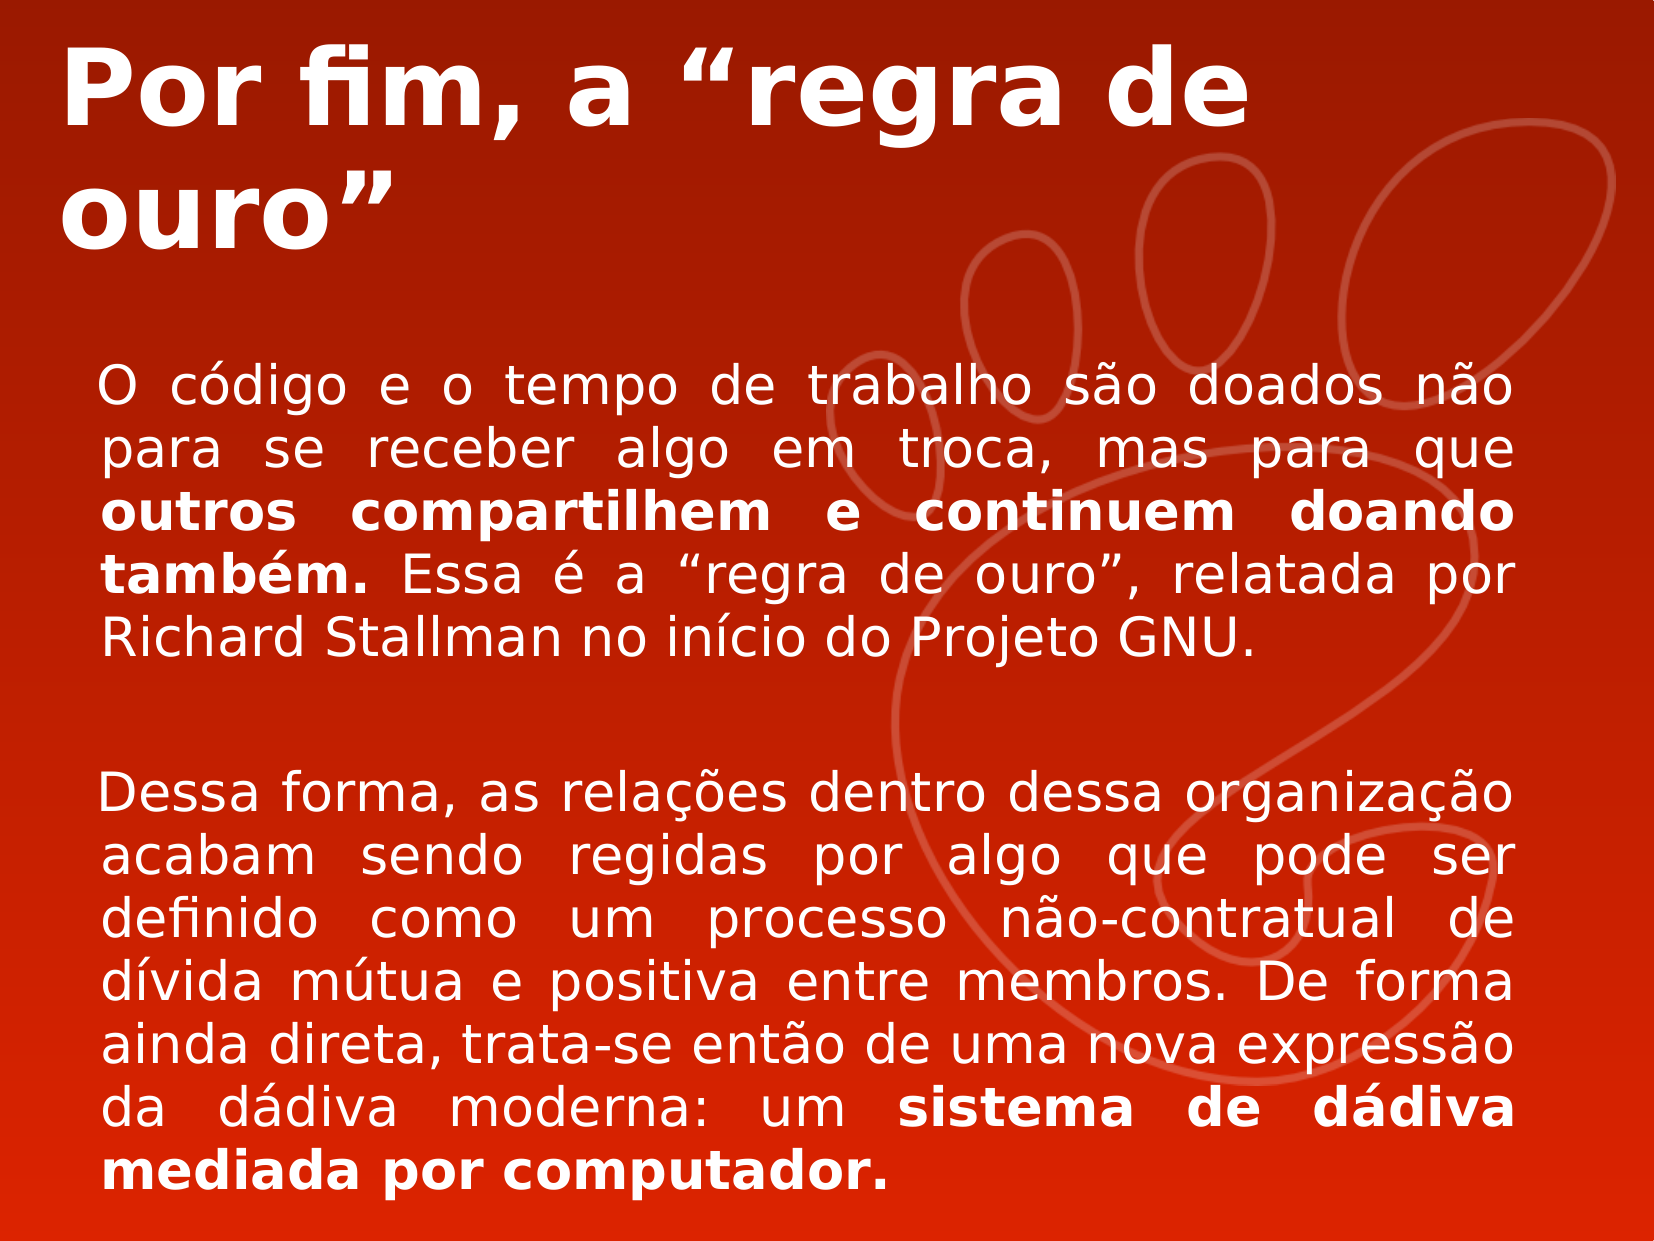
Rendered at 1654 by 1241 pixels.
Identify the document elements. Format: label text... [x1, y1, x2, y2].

picture [826, 296, 1616, 1086]
title Por fim, a “regra de ouro” [59, 5, 1625, 296]
list O código e o tempo de trabalho são doados não para se receber algo em troca, mas para que outros compartilhem e continuem doando também. Essa é a “regra de ouro”, relatada por Richard Stallman no início do Projeto GNU. Dessa forma, as relações dentro dessa organização acabam sendo regidas por algo que pode ser definido como um processo não-contratual de dívida mútua e positiva entre membros. De forma ainda direta, trata-se então de uma nova expressão da dádiva moderna: um sistema de dádiva mediada por computador. [29, 354, 1518, 1241]
